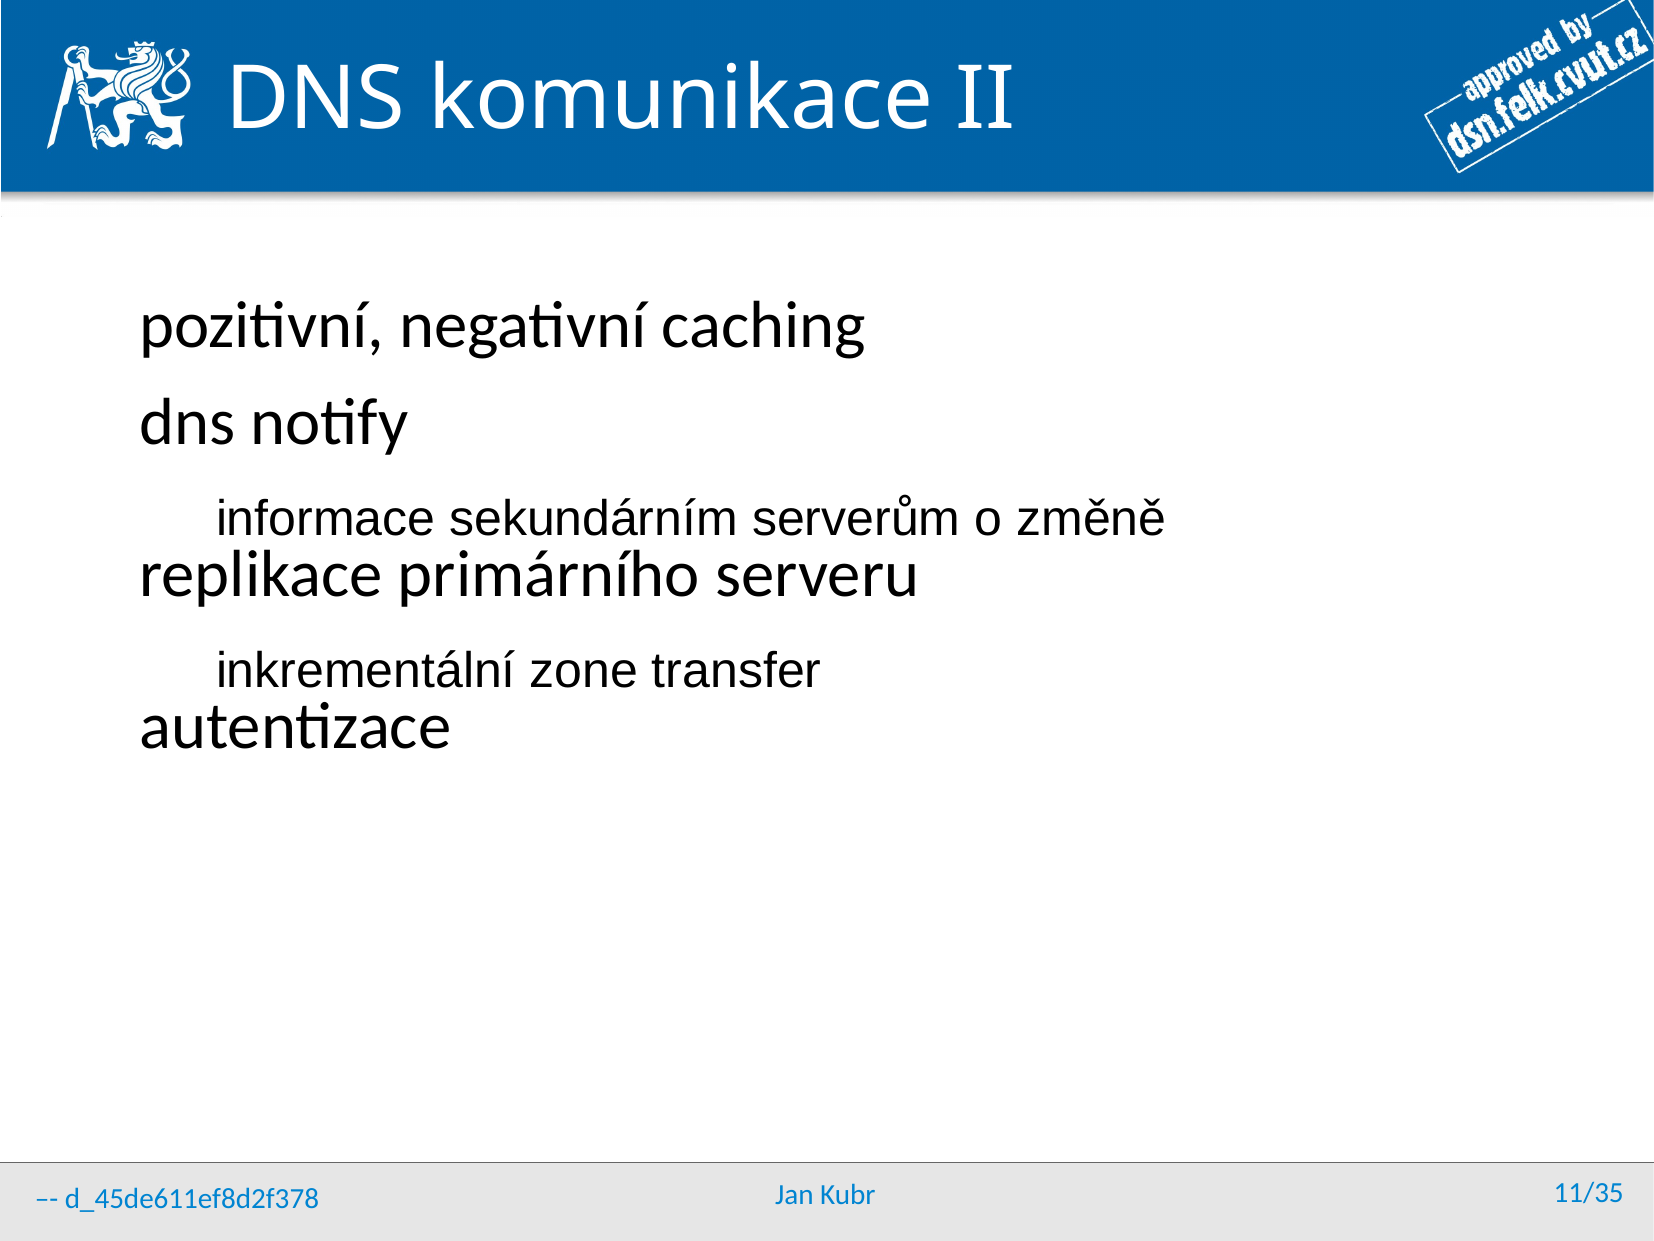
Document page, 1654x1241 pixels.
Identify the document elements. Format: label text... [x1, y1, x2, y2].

picture [1, 0, 1654, 217]
list pozitivní, negativní caching dns notify informace sekundárním serverům o změně replikace primárního serveru inkrementální zone transfer autentizace [121, 297, 1534, 1126]
title DNS komunikace II [225, 0, 1426, 188]
